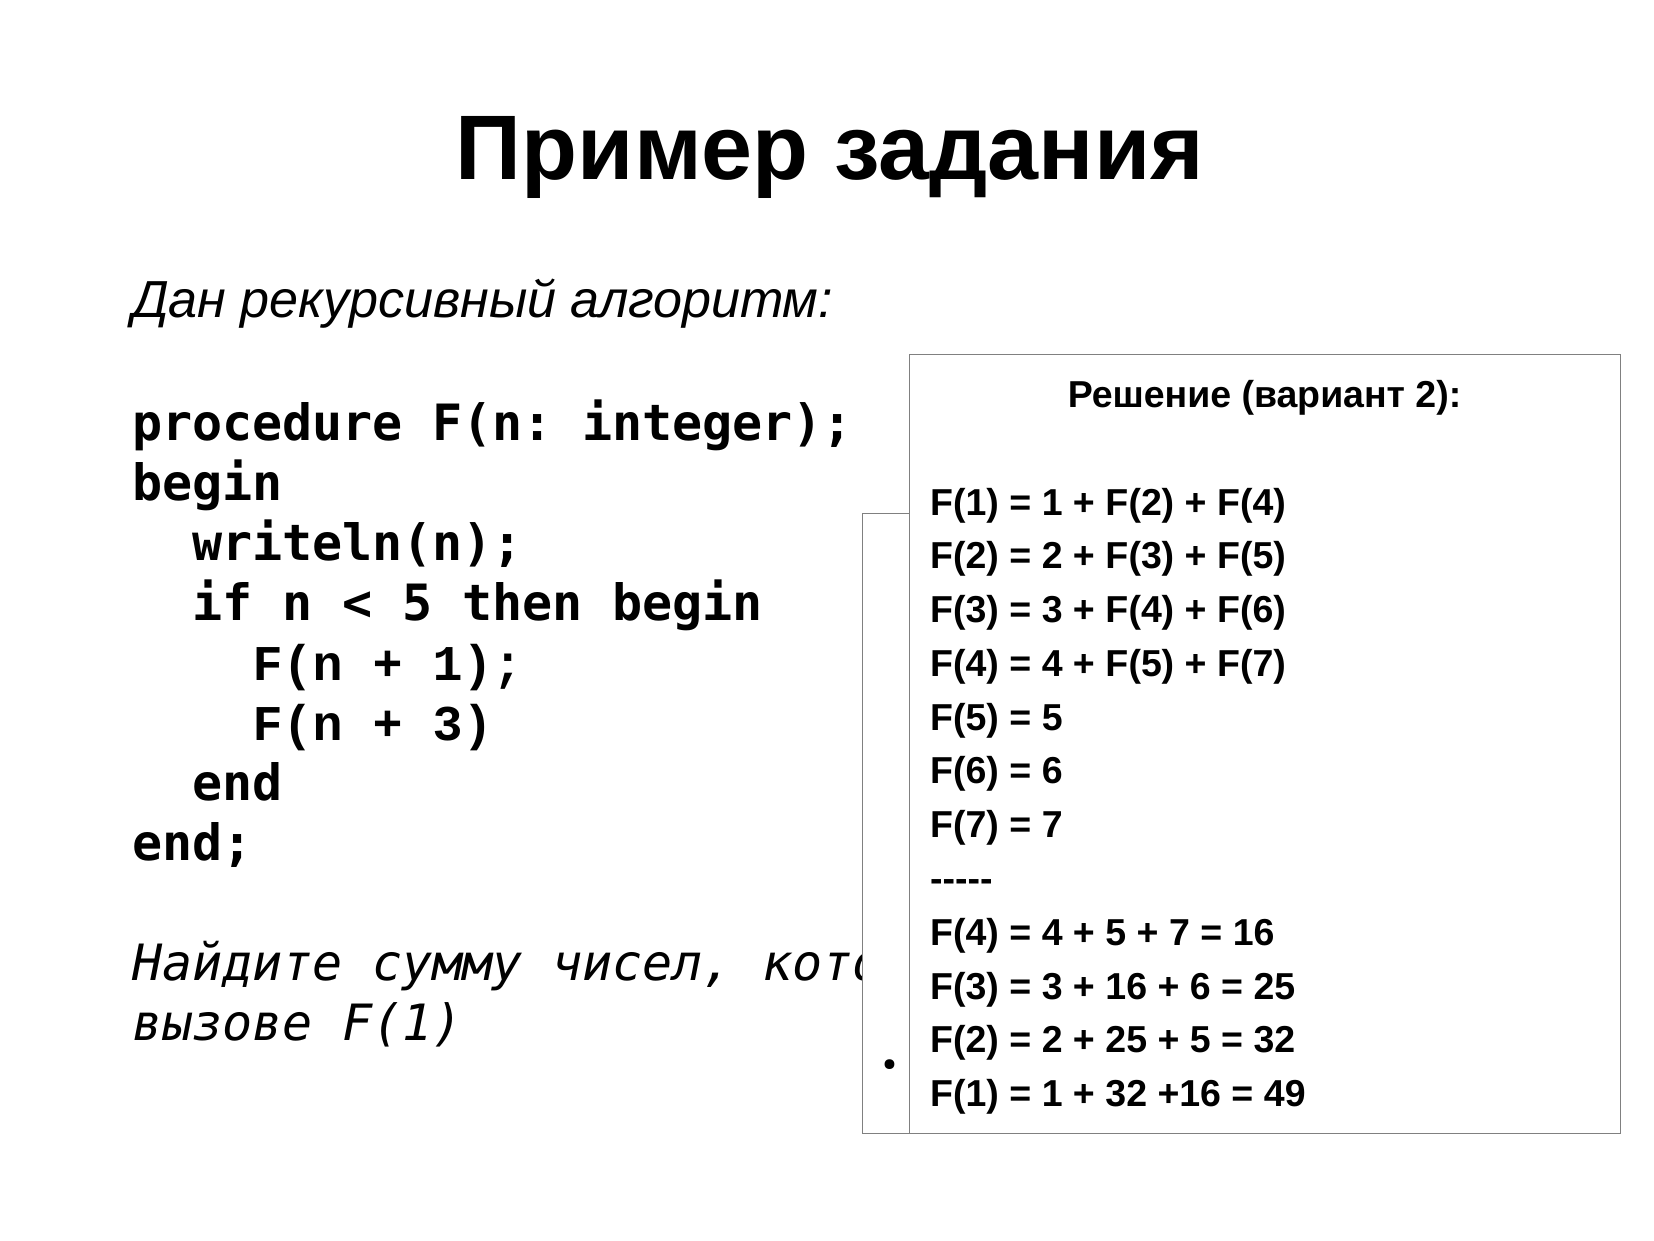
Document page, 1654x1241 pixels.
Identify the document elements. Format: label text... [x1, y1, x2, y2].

text_box Решение: Складываем все числа, получаем 49 [862, 513, 909, 1134]
list Дан рекурсивный алгоритм: procedure F(n: integer); begin writeln(n); if n < 5 then begin F(n + 1); F(n + 3) end end; Найдите сумму чисел, которые будут выведены при вызове F(1) [58, 258, 1609, 1183]
title Пример задания [82, 68, 1571, 258]
text_box Решение (вариант 2): F(1) = 1 + F(2) + F(4) F(2) = 2 + F(3) + F(5) F(3) = 3 + F(4) + F(6) F(4) = 4 + F(5) + F(7) F(5) = 5 F(6) = 6 F(7) = 7 ----- F(4) = 4 + 5 + 7 = 16 F(3) = 3 + 16 + 6 = 25 F(2) = 2 + 25 + 5 = 32 F(1) = 1 + 32 +16 = 49 [909, 354, 1621, 1134]
